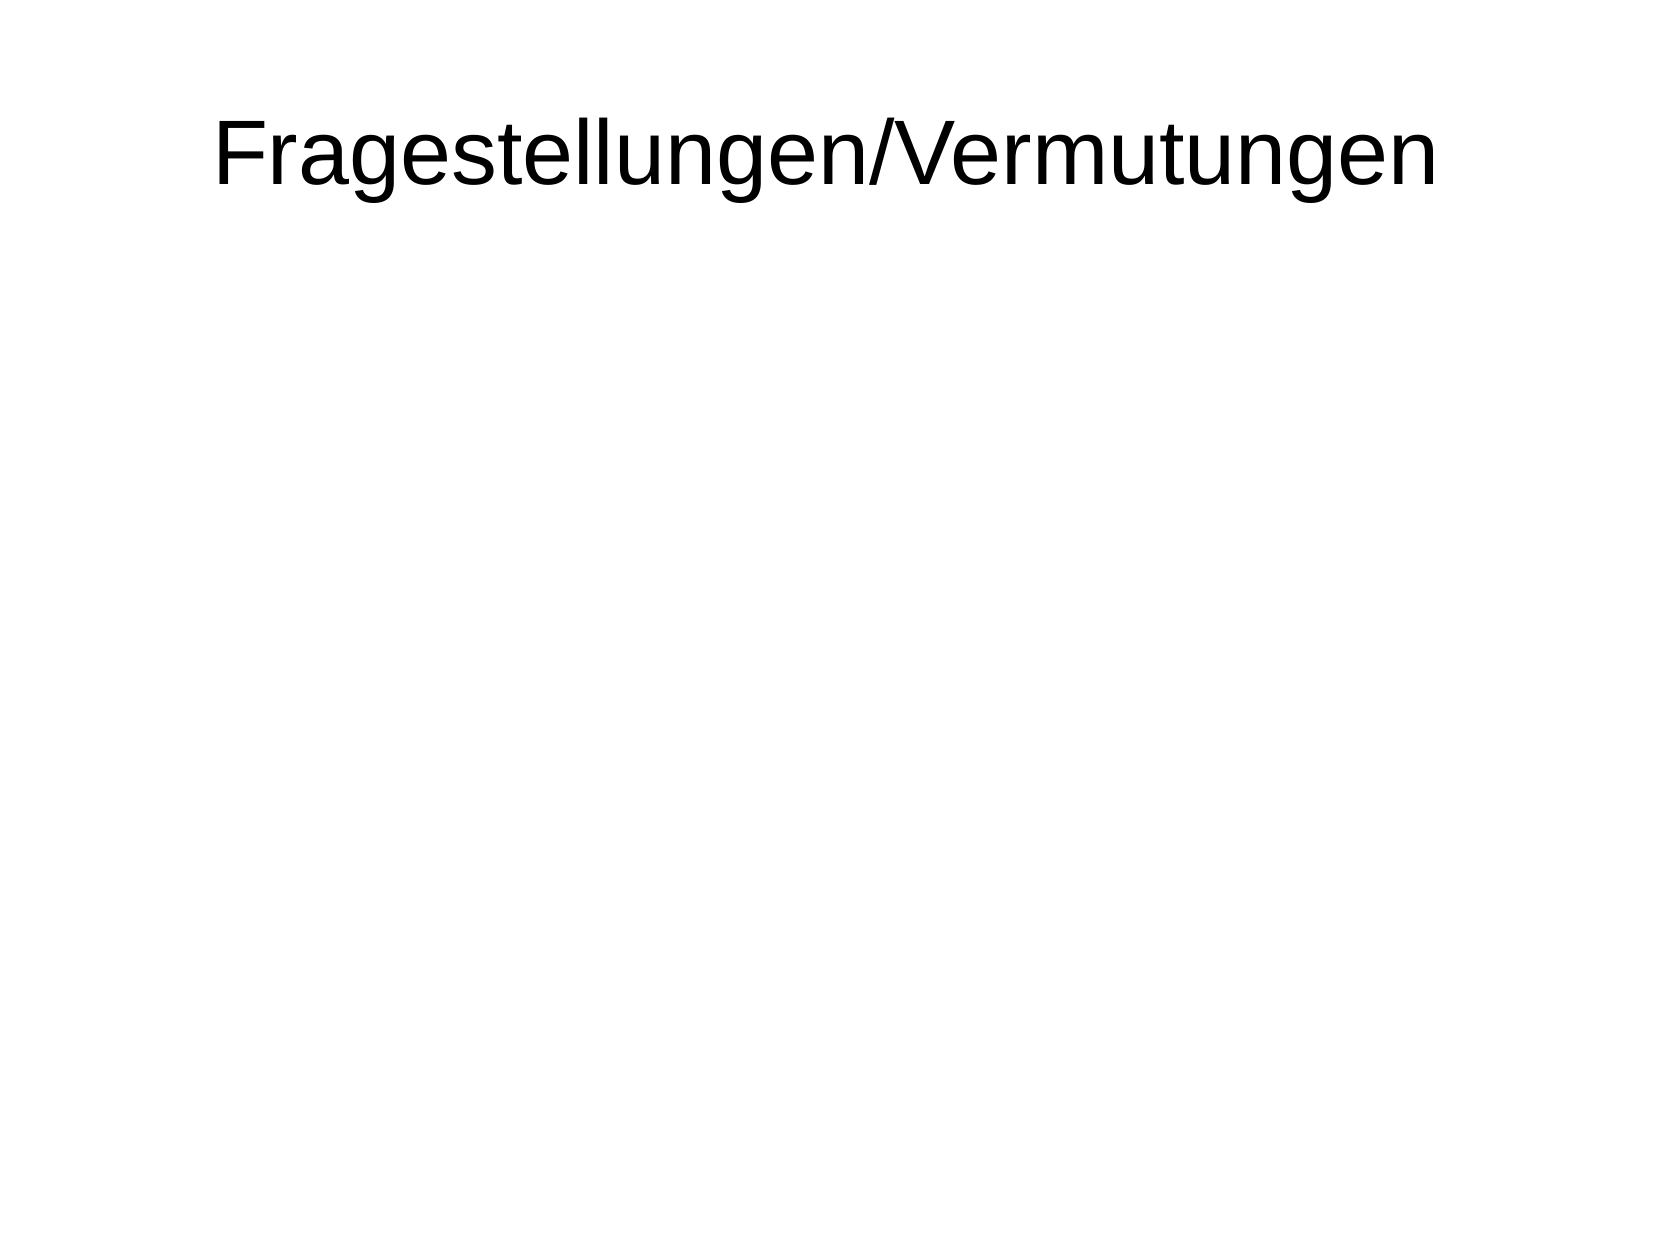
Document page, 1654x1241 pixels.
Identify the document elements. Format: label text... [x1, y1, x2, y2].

title Fragestellungen/Vermutungen [82, 49, 1571, 257]
